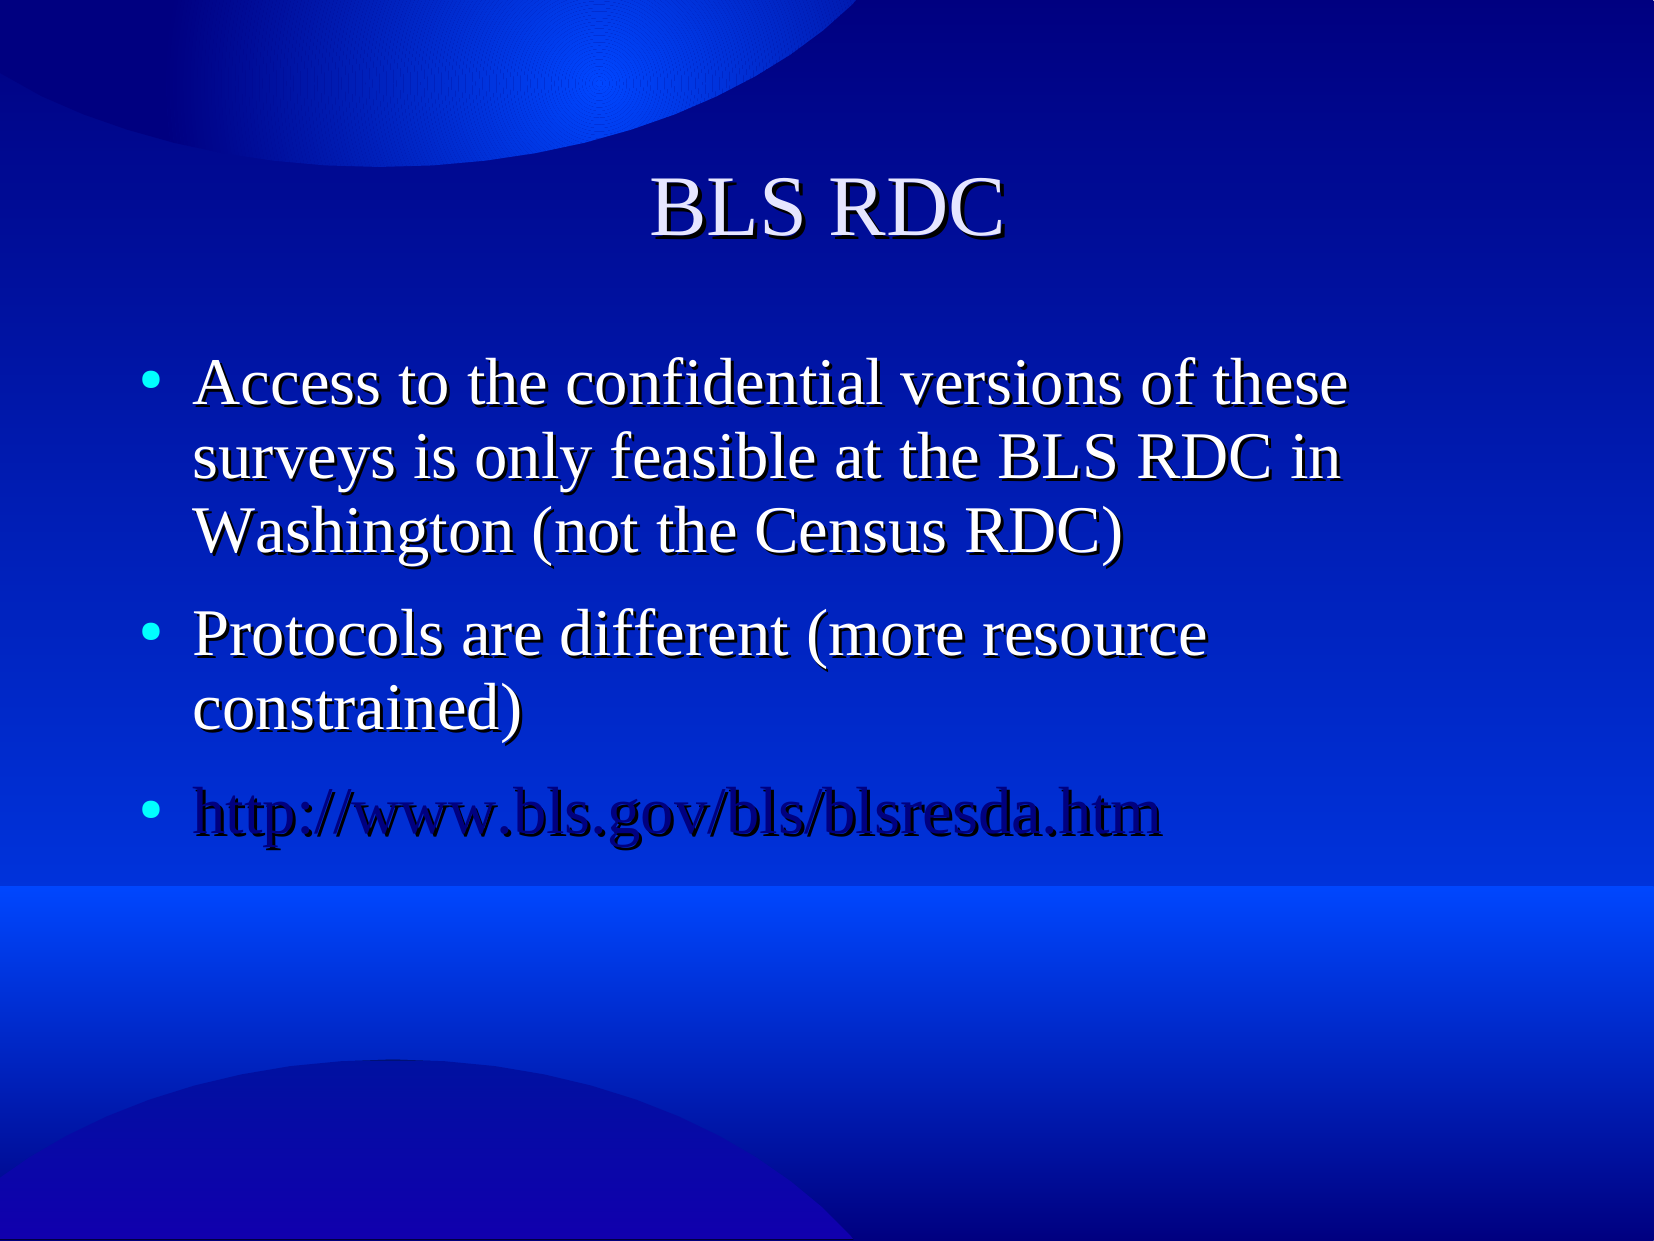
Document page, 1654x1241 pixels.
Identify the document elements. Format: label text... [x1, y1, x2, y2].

title BLS RDC [121, 102, 1534, 310]
list Access to the confidential versions of these surveys is only feasible at the BLS RDC in Washington (not the Census RDC) Protocols are different (more resource constrained) http://www.bls.gov/bls/blsresda.htm [121, 344, 1534, 1164]
